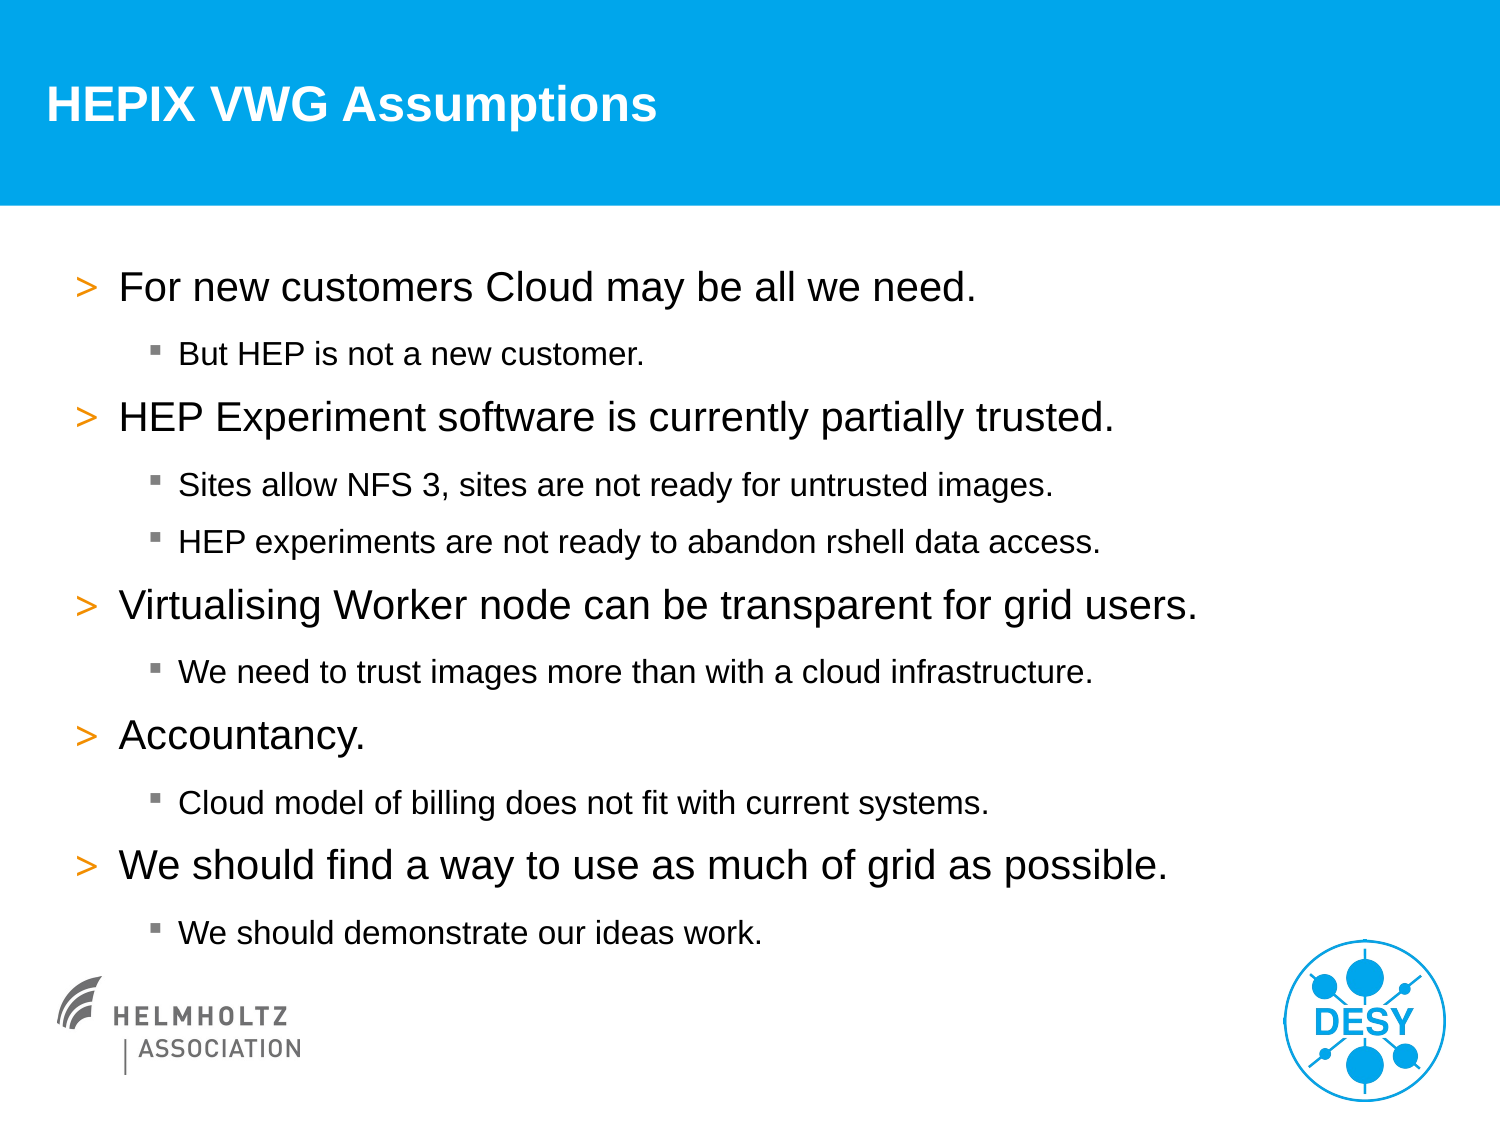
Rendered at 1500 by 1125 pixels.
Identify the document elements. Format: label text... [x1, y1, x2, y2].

title HEPIX VWG Assumptions [46, 0, 1444, 208]
list For new customers Cloud may be all we need. But HEP is not a new customer. HEP Experiment software is currently partially trusted. Sites allow NFS 3, sites are not ready for untrusted images. HEP experiments are not ready to abandon rshell data access. Virtualising Worker node can be transparent for grid users. We need to trust images more than with a cloud infrastructure. Accountancy. Cloud model of billing does not fit with current systems. We should find a way to use as much of grid as possible. We should demonstrate our ideas work. [75, 263, 1425, 1006]
picture [1287, 973, 1443, 1099]
picture [1379, 1035, 1446, 1102]
picture [57, 976, 300, 1075]
picture [1425, 939, 1446, 1007]
picture [1283, 1027, 1351, 1102]
